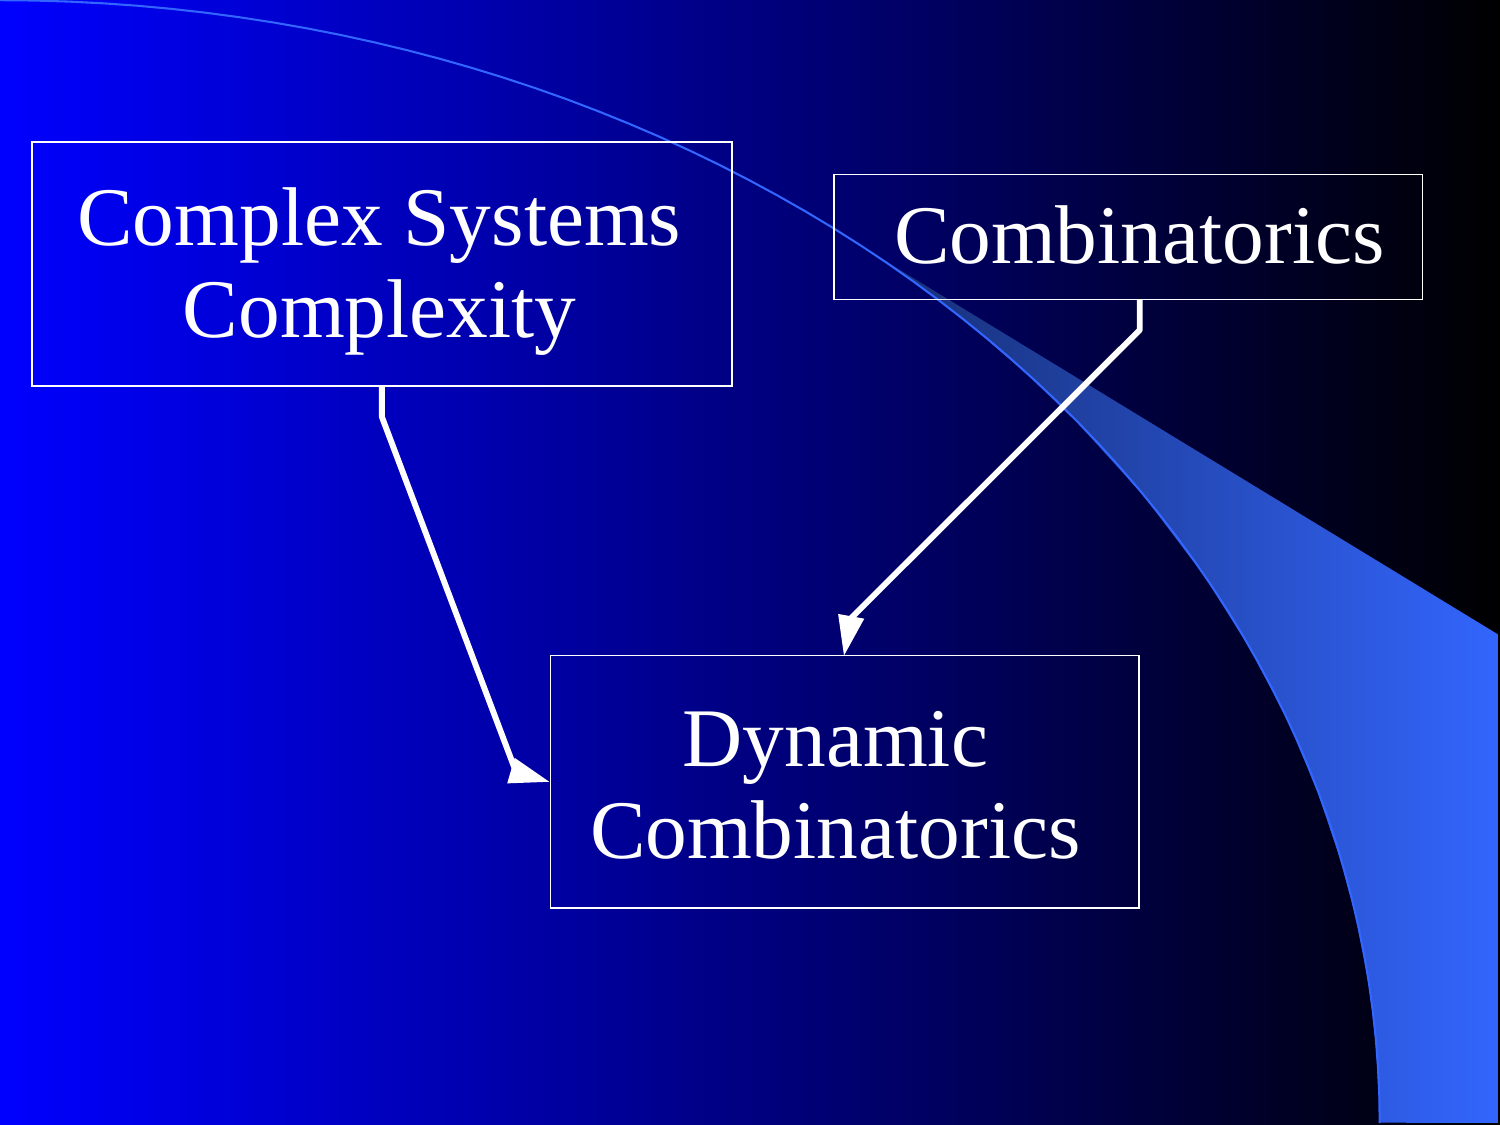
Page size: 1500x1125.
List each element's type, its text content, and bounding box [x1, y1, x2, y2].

text_box Dynamic Combinatorics [549, 684, 1123, 884]
text_box Combinatorics [832, 182, 1447, 290]
text_box Complex Systems Complexity [62, 163, 698, 364]
